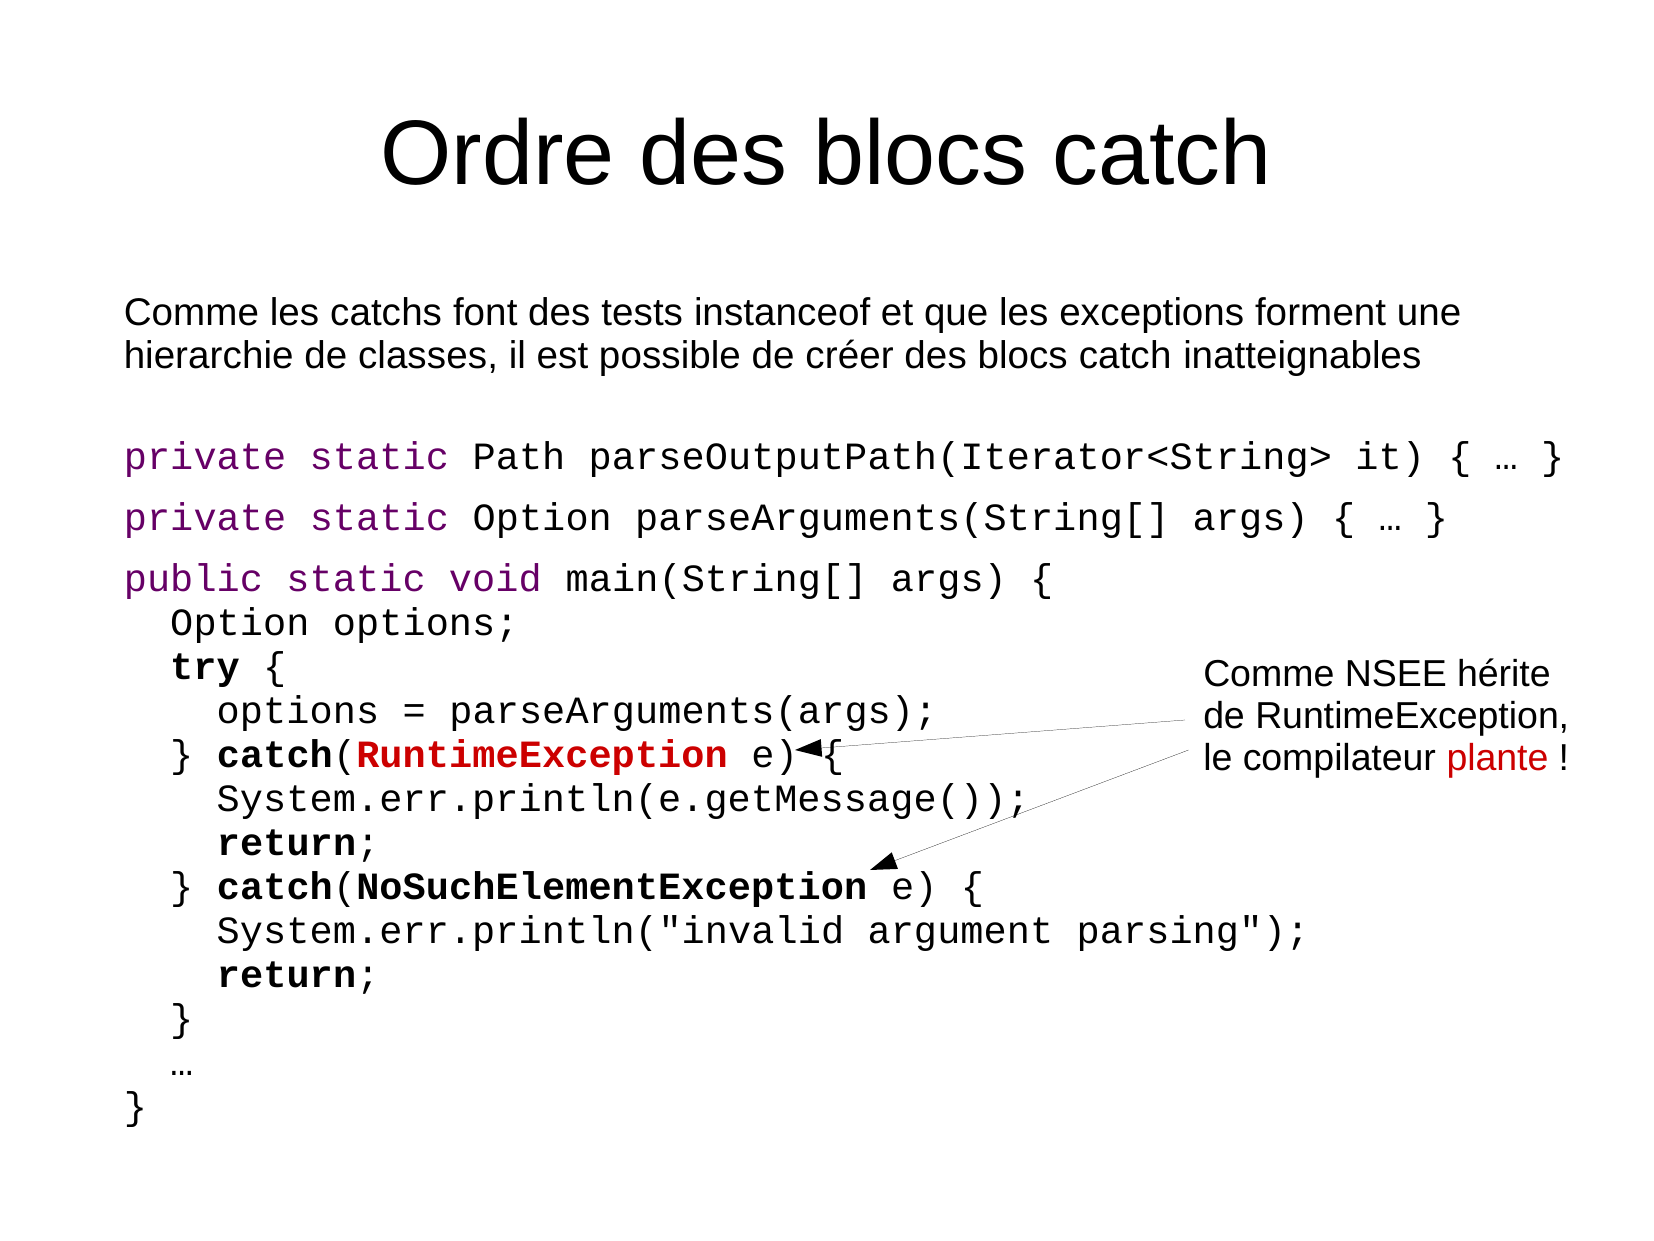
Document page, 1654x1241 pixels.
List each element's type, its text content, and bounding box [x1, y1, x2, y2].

text_box Comme NSEE hérite de RuntimeException, le compilateur plante ! [1188, 645, 1585, 786]
list Comme les catchs font des tests instanceof et que les exceptions forment une hierarchie de classes, il est possible de créer des blocs catch inatteignables private static Path parseOutputPath(Iterator<String> it) { … } private static Option parseArguments(String[] args) { … } public static void main(String[] args) { Option options; try { options = parseArguments(args); } catch(RuntimeException e) { System.err.println(e.getMessage()); return; } catch(NoSuchElementException e) { System.err.println("invalid argument parsing"); return; } … } [82, 290, 1571, 1186]
title Ordre des blocs catch [82, 49, 1571, 257]
